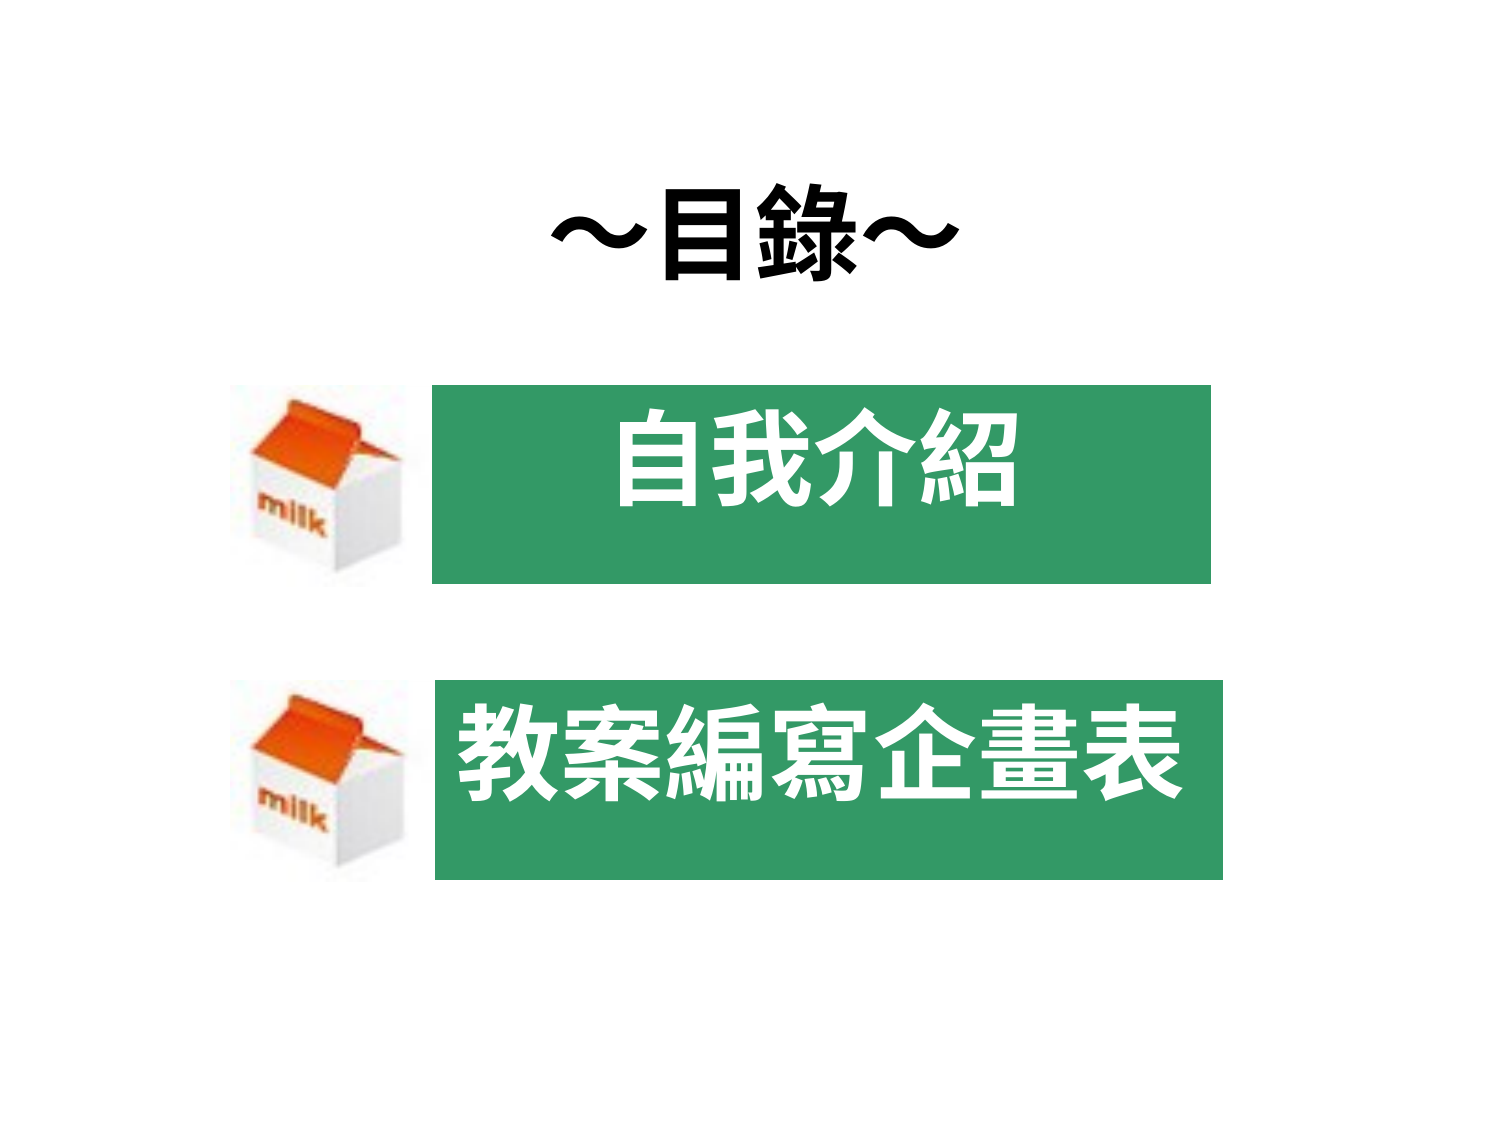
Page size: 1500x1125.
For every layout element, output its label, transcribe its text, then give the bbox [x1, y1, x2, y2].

title ～目錄～ [41, 137, 1471, 325]
text_box 教案編寫企畫表 [435, 680, 1223, 880]
text_box 自我介紹 [432, 385, 1211, 584]
picture [230, 385, 432, 587]
picture [230, 680, 435, 882]
